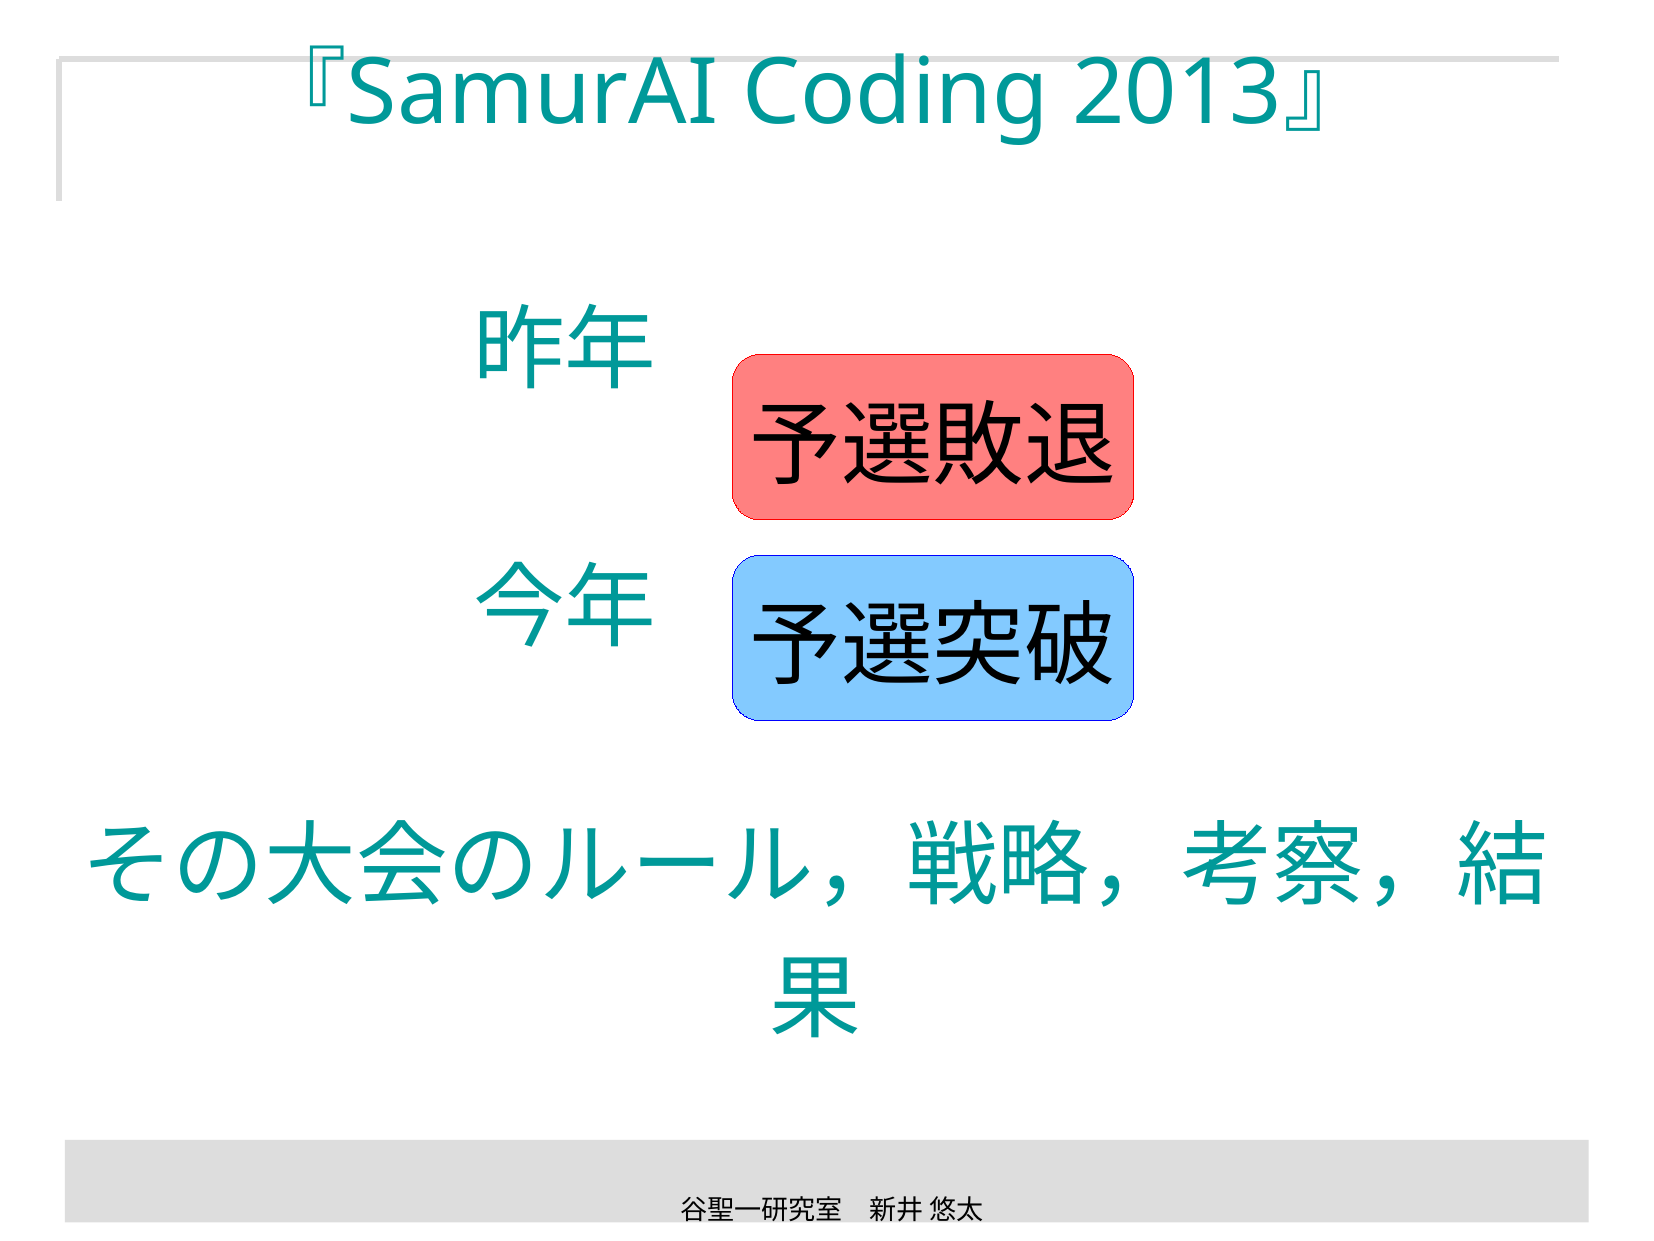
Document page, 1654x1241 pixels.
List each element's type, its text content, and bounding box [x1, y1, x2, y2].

subtitle 『SamurAI Coding 2013』 昨年 → 予選敗退 今年 → 予選突破 その大会のルール，戦略，考察，結果 [70, 94, 1560, 980]
text_box 予選敗退 [732, 354, 1134, 520]
text_box 予選突破 [732, 555, 1134, 721]
